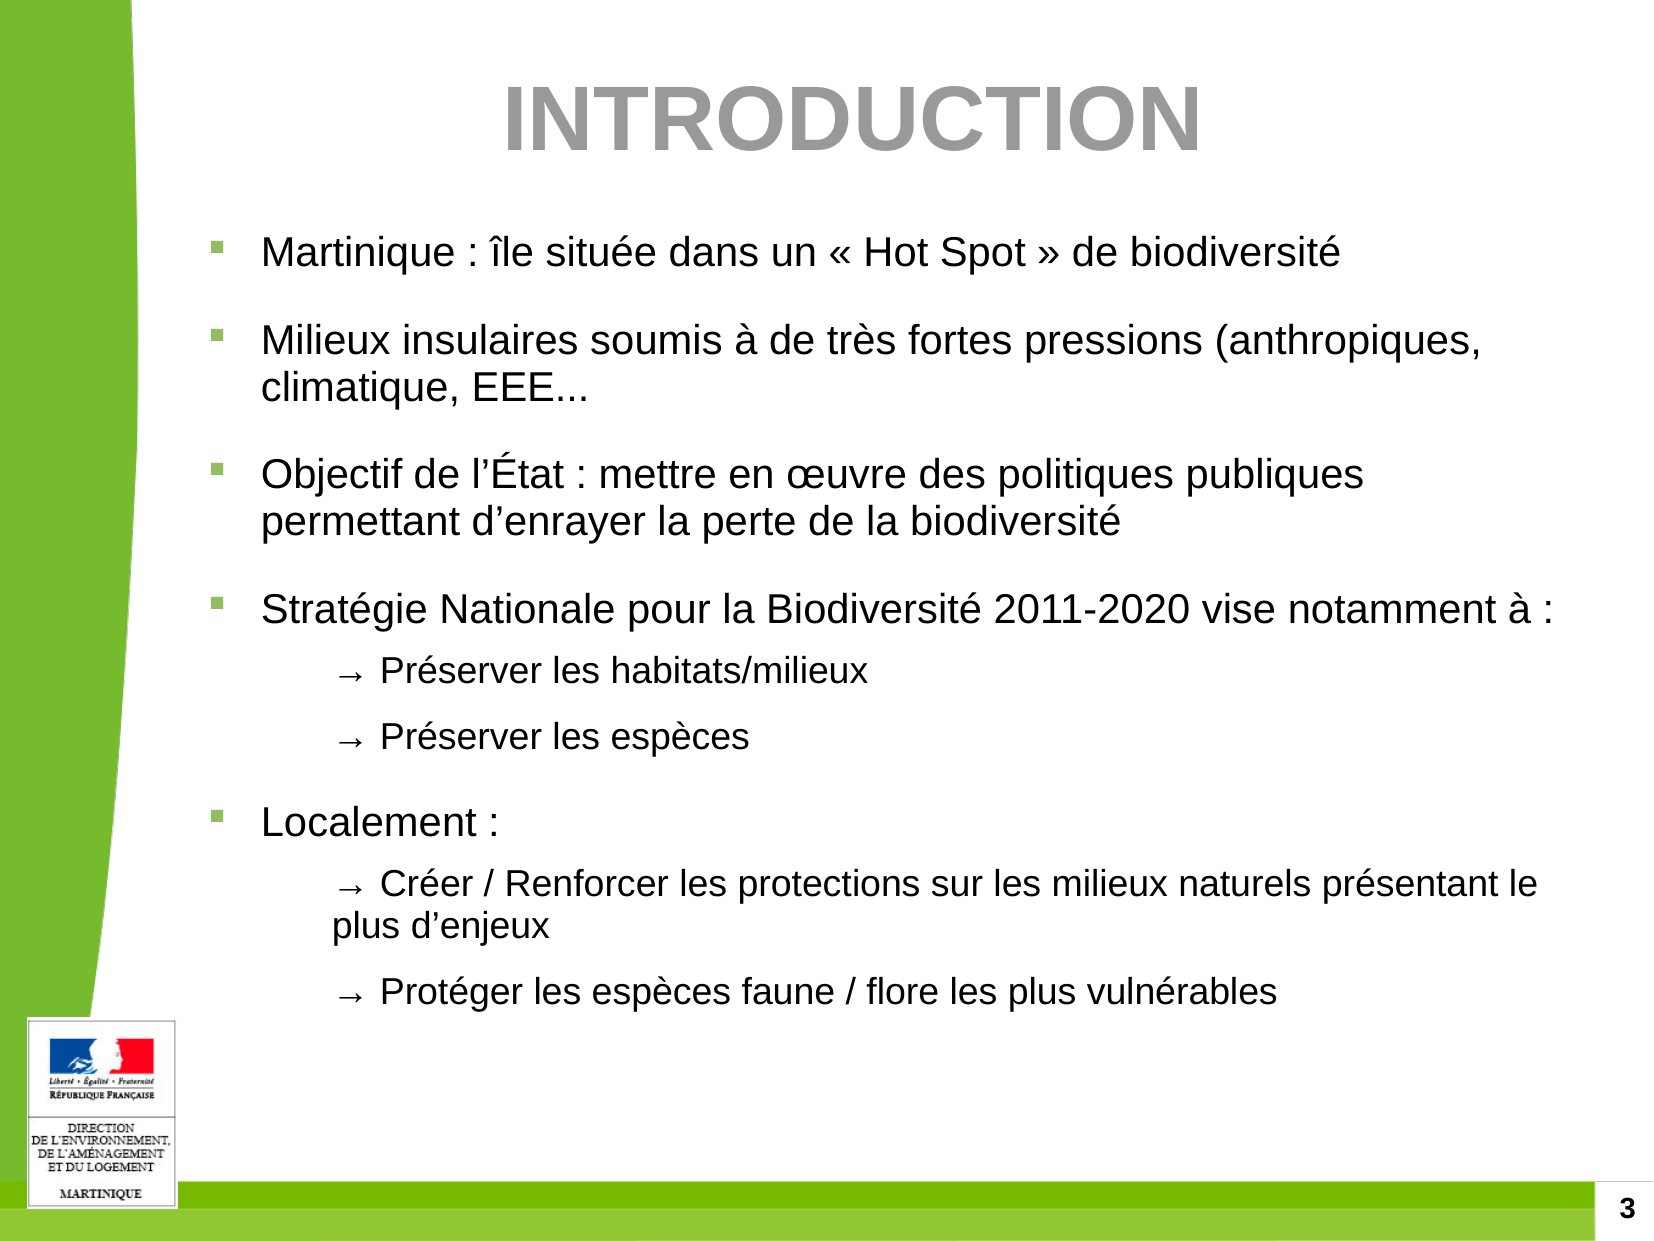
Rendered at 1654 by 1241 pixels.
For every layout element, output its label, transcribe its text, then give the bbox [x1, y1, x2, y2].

picture [0, 0, 1654, 1241]
title INTRODUCTION [136, 22, 1571, 215]
list Martinique : île située dans un « Hot Spot » de biodiversité Milieux insulaires soumis à de très fortes pressions (anthropiques, climatique, EEE... Objectif de l’État : mettre en œuvre des politiques publiques permettant d’enrayer la perte de la biodiversité Stratégie Nationale pour la Biodiversité 2011-2020 vise notamment à : → Préserver les habitats/milieux → Préserver les espèces Localement : → Créer / Renforcer les protections sur les milieux naturels présentant le plus d’enjeux → Protéger les espèces faune / flore les plus vulnérables [190, 229, 1556, 1196]
